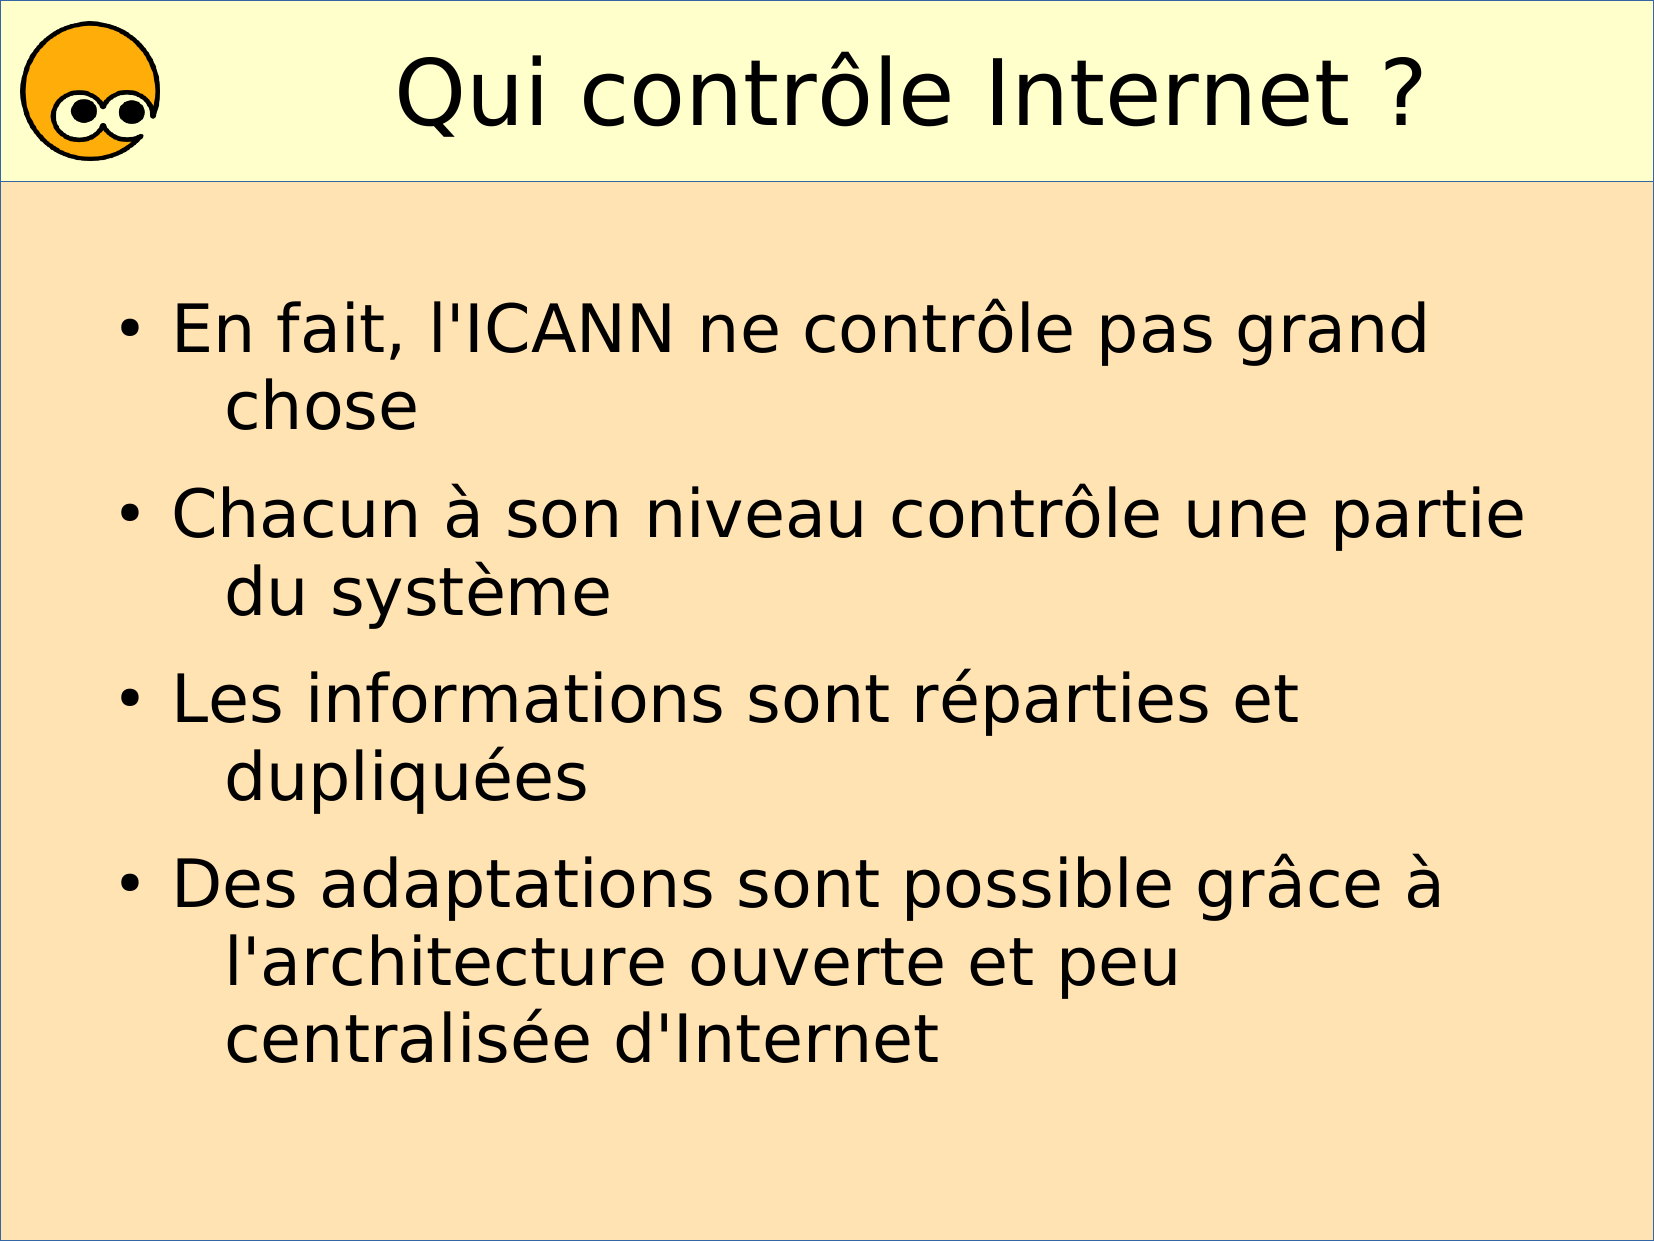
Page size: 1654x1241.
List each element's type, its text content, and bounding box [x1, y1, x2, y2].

picture [20, 21, 160, 161]
title Qui contrôle Internet ? [203, 33, 1620, 154]
list En fait, l'ICANN ne contrôle pas grand chose Chacun à son niveau contrôle une partie du système Les informations sont réparties et dupliquées Des adaptations sont possible grâce à l'architecture ouverte et peu centralisée d'Internet [82, 290, 1571, 1109]
